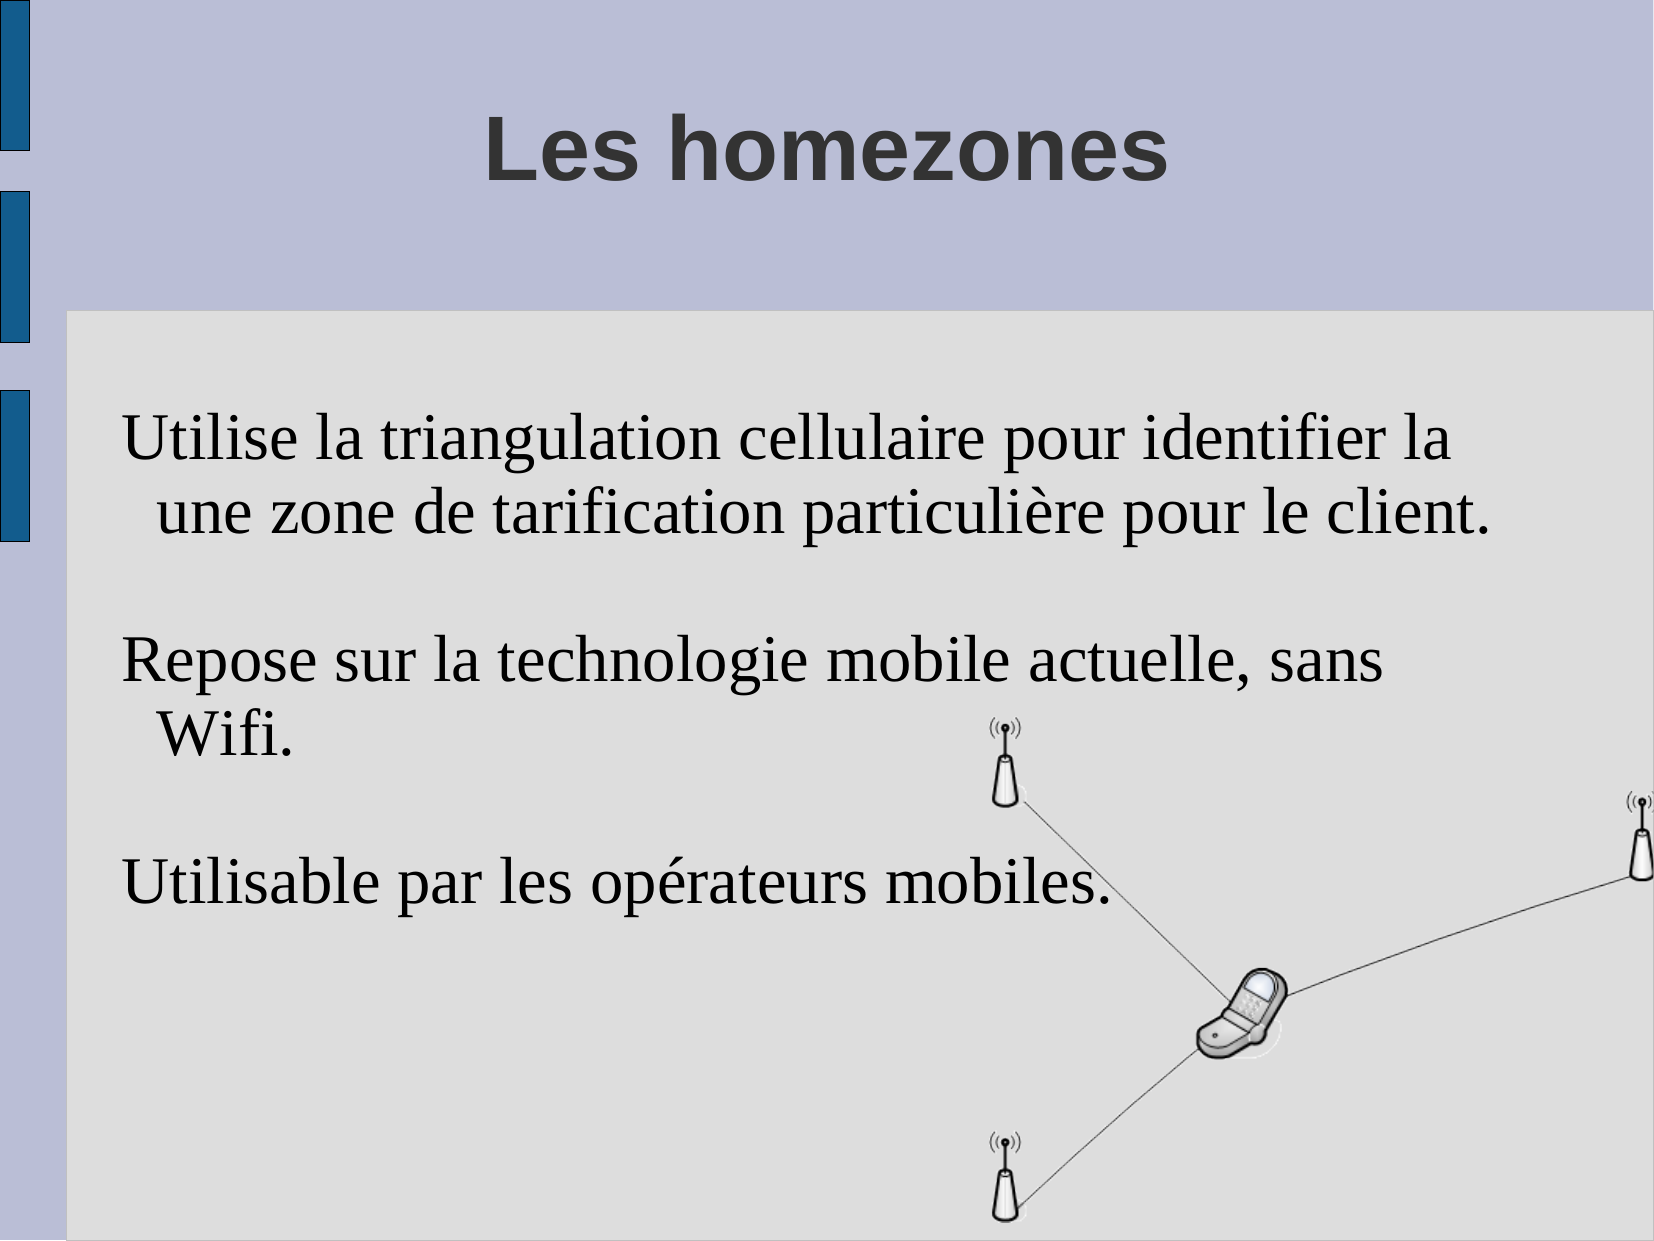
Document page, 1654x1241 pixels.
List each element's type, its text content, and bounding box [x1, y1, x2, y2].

picture [989, 716, 1654, 1223]
title Les homezones [121, 91, 1534, 207]
subtitle Utilise la triangulation cellulaire pour identifier la une zone de tarification particulière pour le client. Repose sur la technologie mobile actuelle, sans Wifi. Utilisable par les opérateurs mobiles. [121, 265, 1534, 1127]
